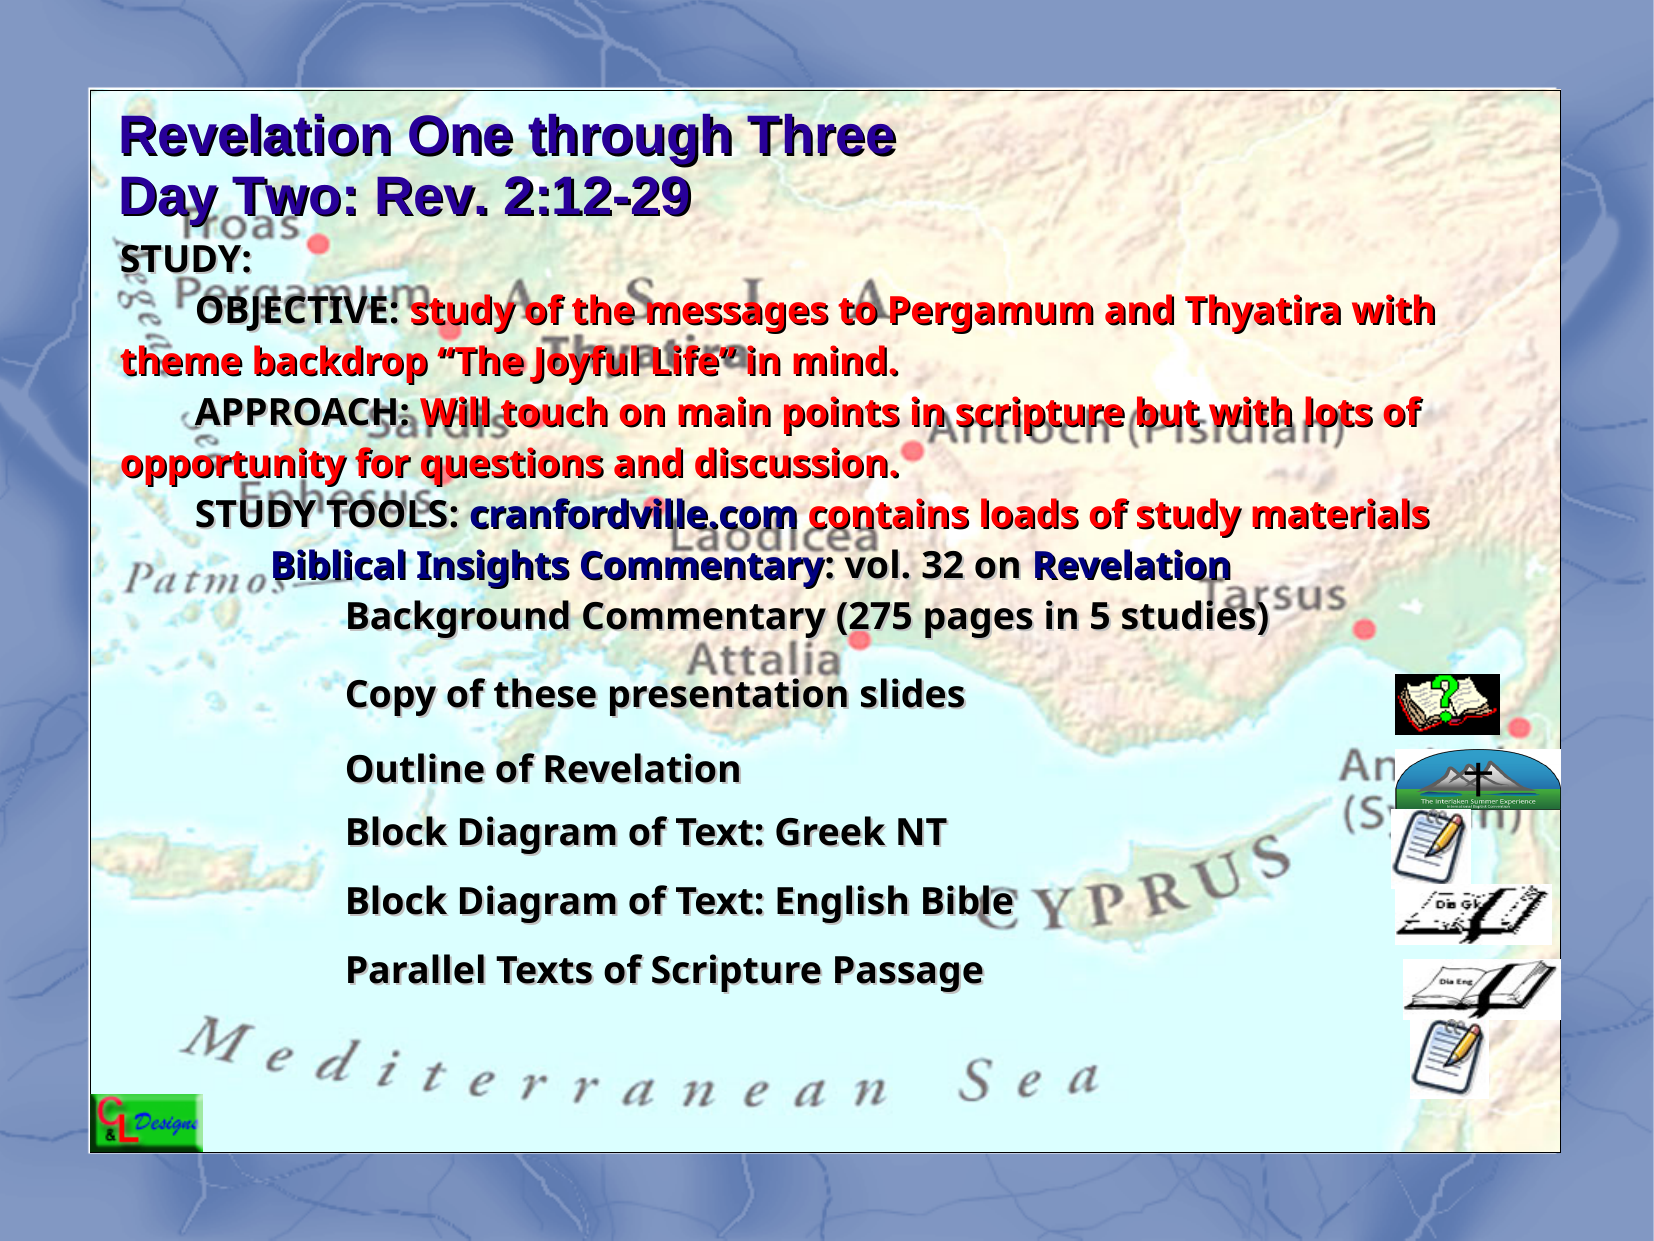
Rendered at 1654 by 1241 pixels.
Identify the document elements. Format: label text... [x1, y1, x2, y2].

text_box STUDY: OBJECTIVE: study of the messages to Pergamum and Thyatira with theme backdrop “The Joyful Life” in mind. APPROACH: Will touch on main points in scripture but with lots of opportunity for questions and discussion. STUDY TOOLS: cranfordville.com contains loads of study materials Biblical Insights Commentary: vol. 32 on Revelation Background Commentary (275 pages in 5 studies) Copy of these presentation slides Outline of Revelation Block Diagram of Text: Greek NT Block Diagram of Text: English Bible Parallel Texts of Scripture Passage [105, 224, 1546, 1241]
picture [1395, 674, 1500, 736]
title Revelation One through Three Day Two: Rev. 2:12-29 [118, 90, 1536, 224]
picture [0, 0, 1654, 1241]
